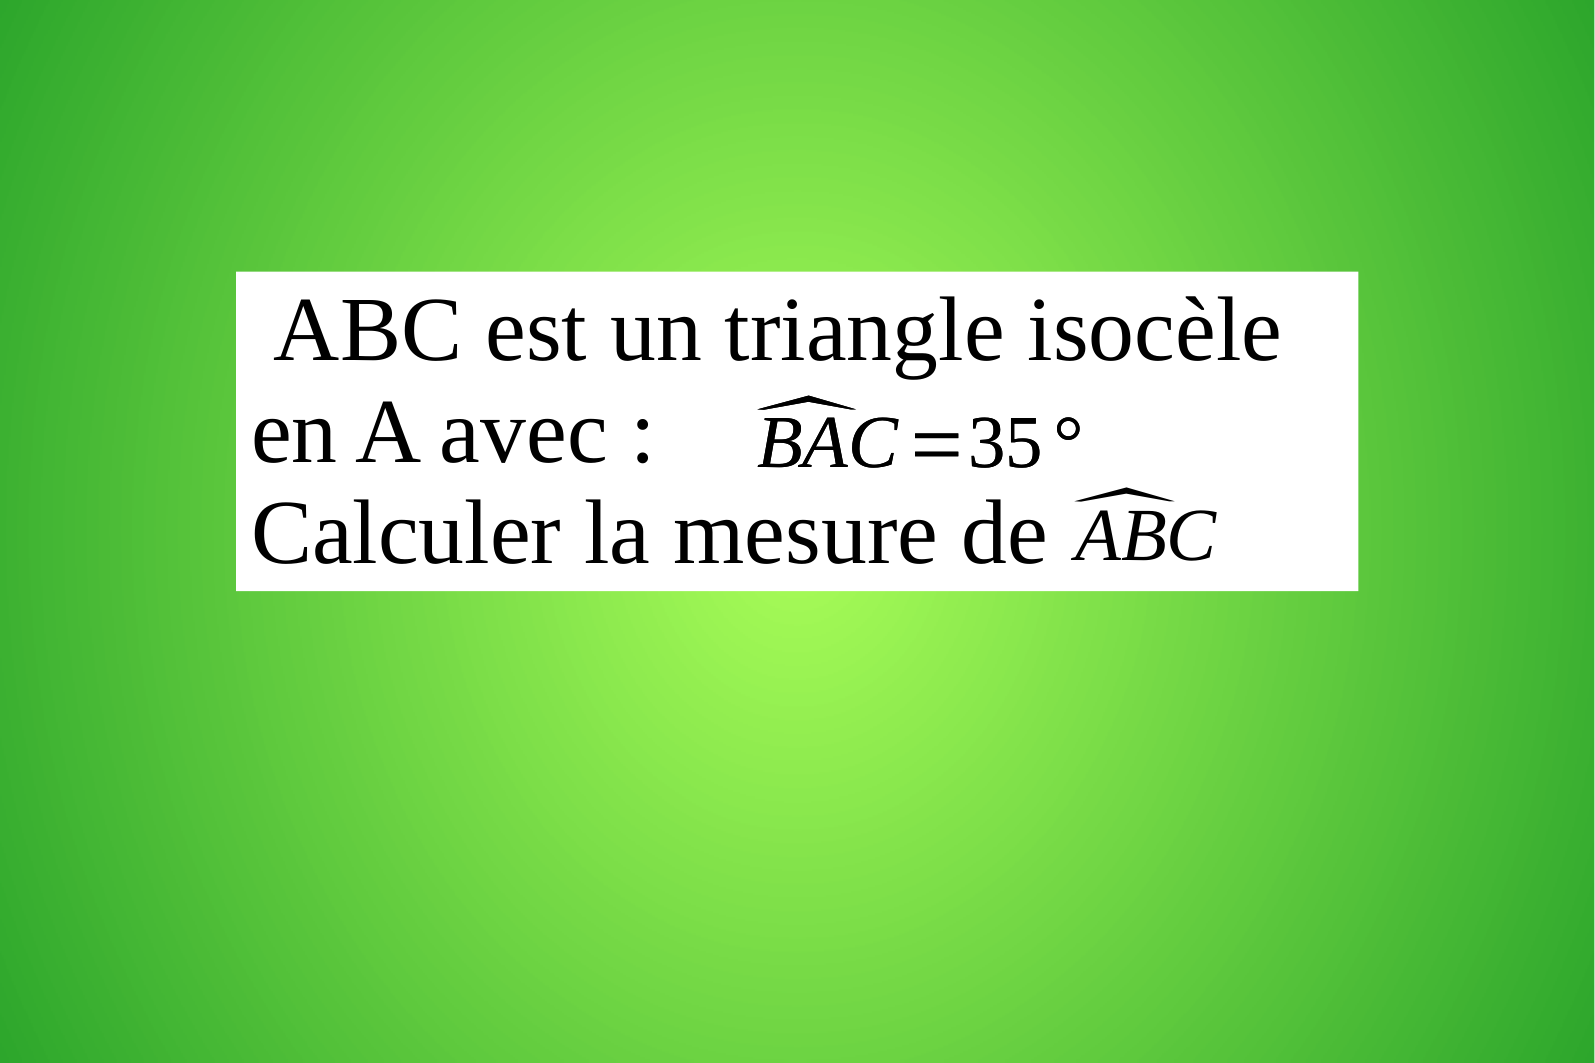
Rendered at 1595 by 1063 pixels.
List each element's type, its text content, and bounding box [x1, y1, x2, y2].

text_box ABC est un triangle isocèle en A avec : Calculer la mesure de [236, 271, 1359, 592]
chart [746, 392, 1230, 577]
picture [0, 0, 1595, 1063]
